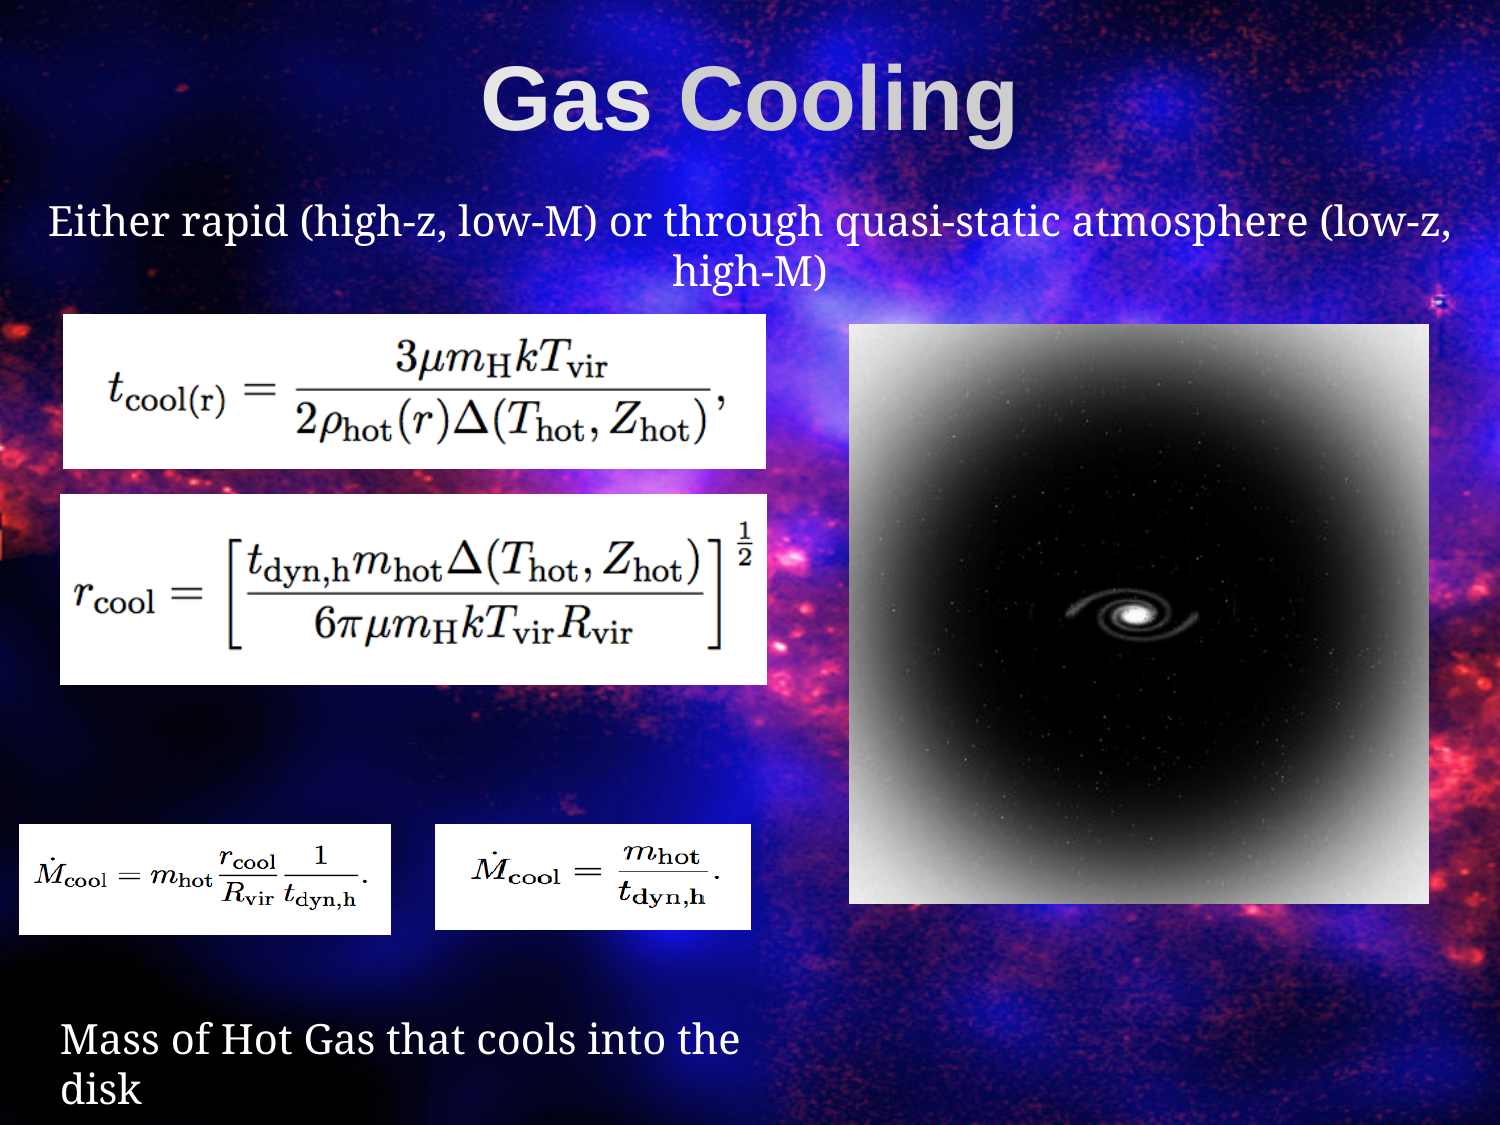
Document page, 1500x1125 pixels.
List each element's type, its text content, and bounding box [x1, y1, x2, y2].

picture [0, 303, 1500, 1125]
text_box Either rapid (high-z, low-M) or through quasi-static atmosphere (low-z, high-M) [0, 187, 1500, 303]
text_box Mass of Hot Gas that cools into the disk [44, 1004, 801, 1121]
title Gas Cooling [0, 0, 1500, 187]
